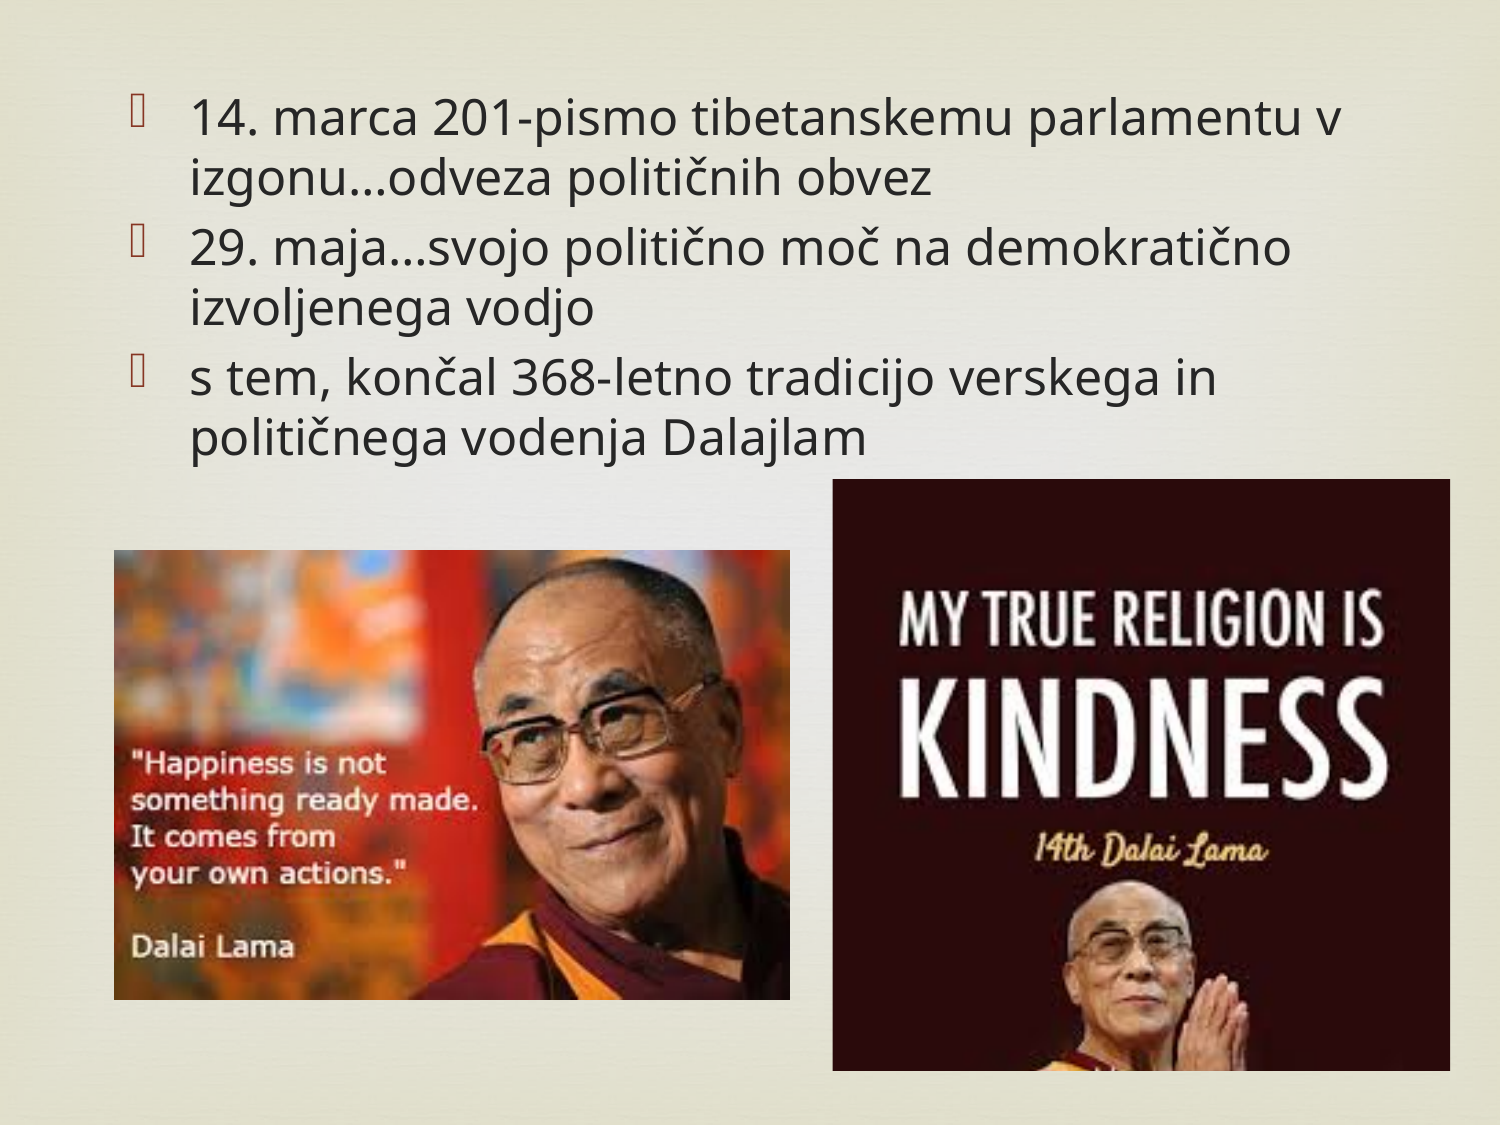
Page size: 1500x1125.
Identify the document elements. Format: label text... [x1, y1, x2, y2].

text_box 14. marca 201-pismo tibetanskemu parlamentu v izgonu…odveza političnih obvez 29. maja…svojo politično moč na demokratično izvoljenega vodjo s tem, končal 368-letno tradicijo verskega in političnega vodenja Dalajlam [114, 78, 1386, 1106]
picture [832, 479, 1451, 1071]
picture [114, 550, 790, 1000]
